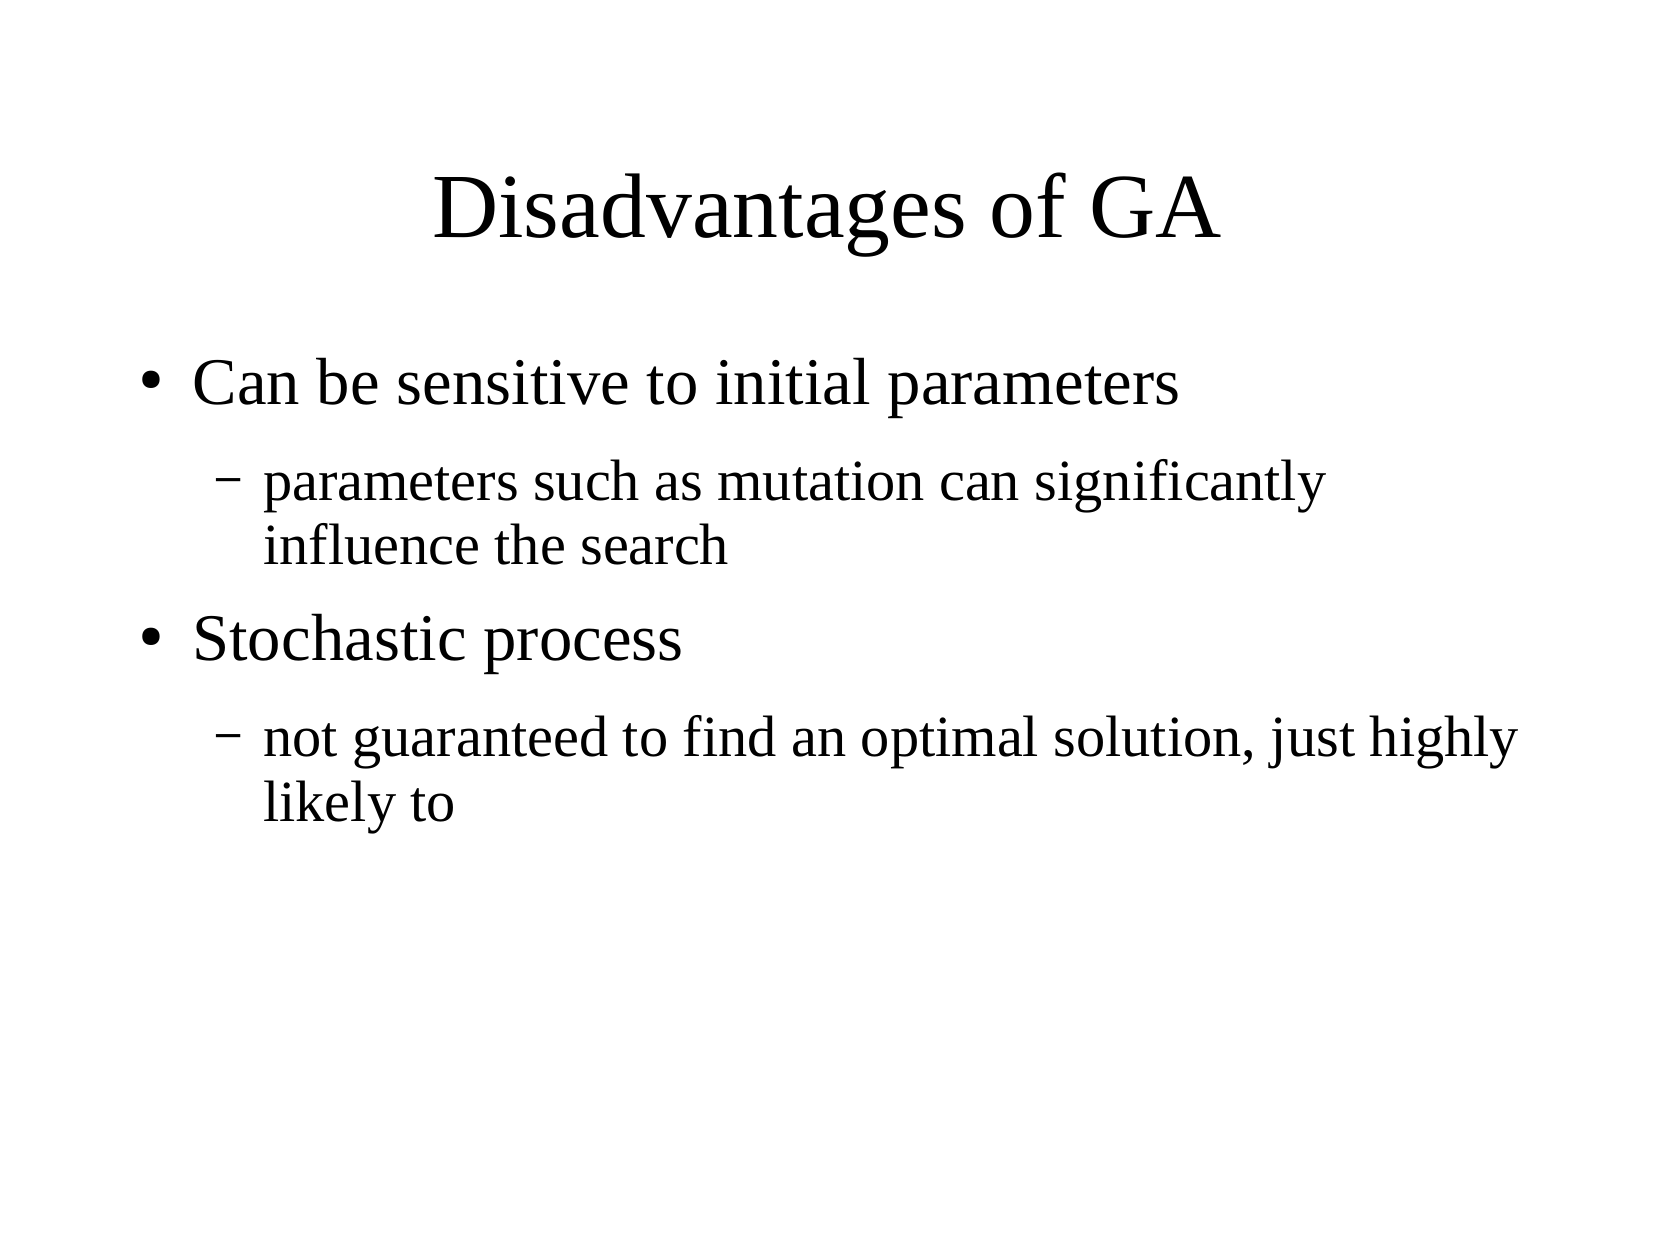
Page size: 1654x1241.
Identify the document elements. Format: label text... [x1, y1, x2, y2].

title Disadvantages of GA [121, 102, 1534, 311]
list Can be sensitive to initial parameters parameters such as mutation can significantly influence the search Stochastic process not guaranteed to find an optimal solution, just highly likely to [121, 344, 1534, 1127]
